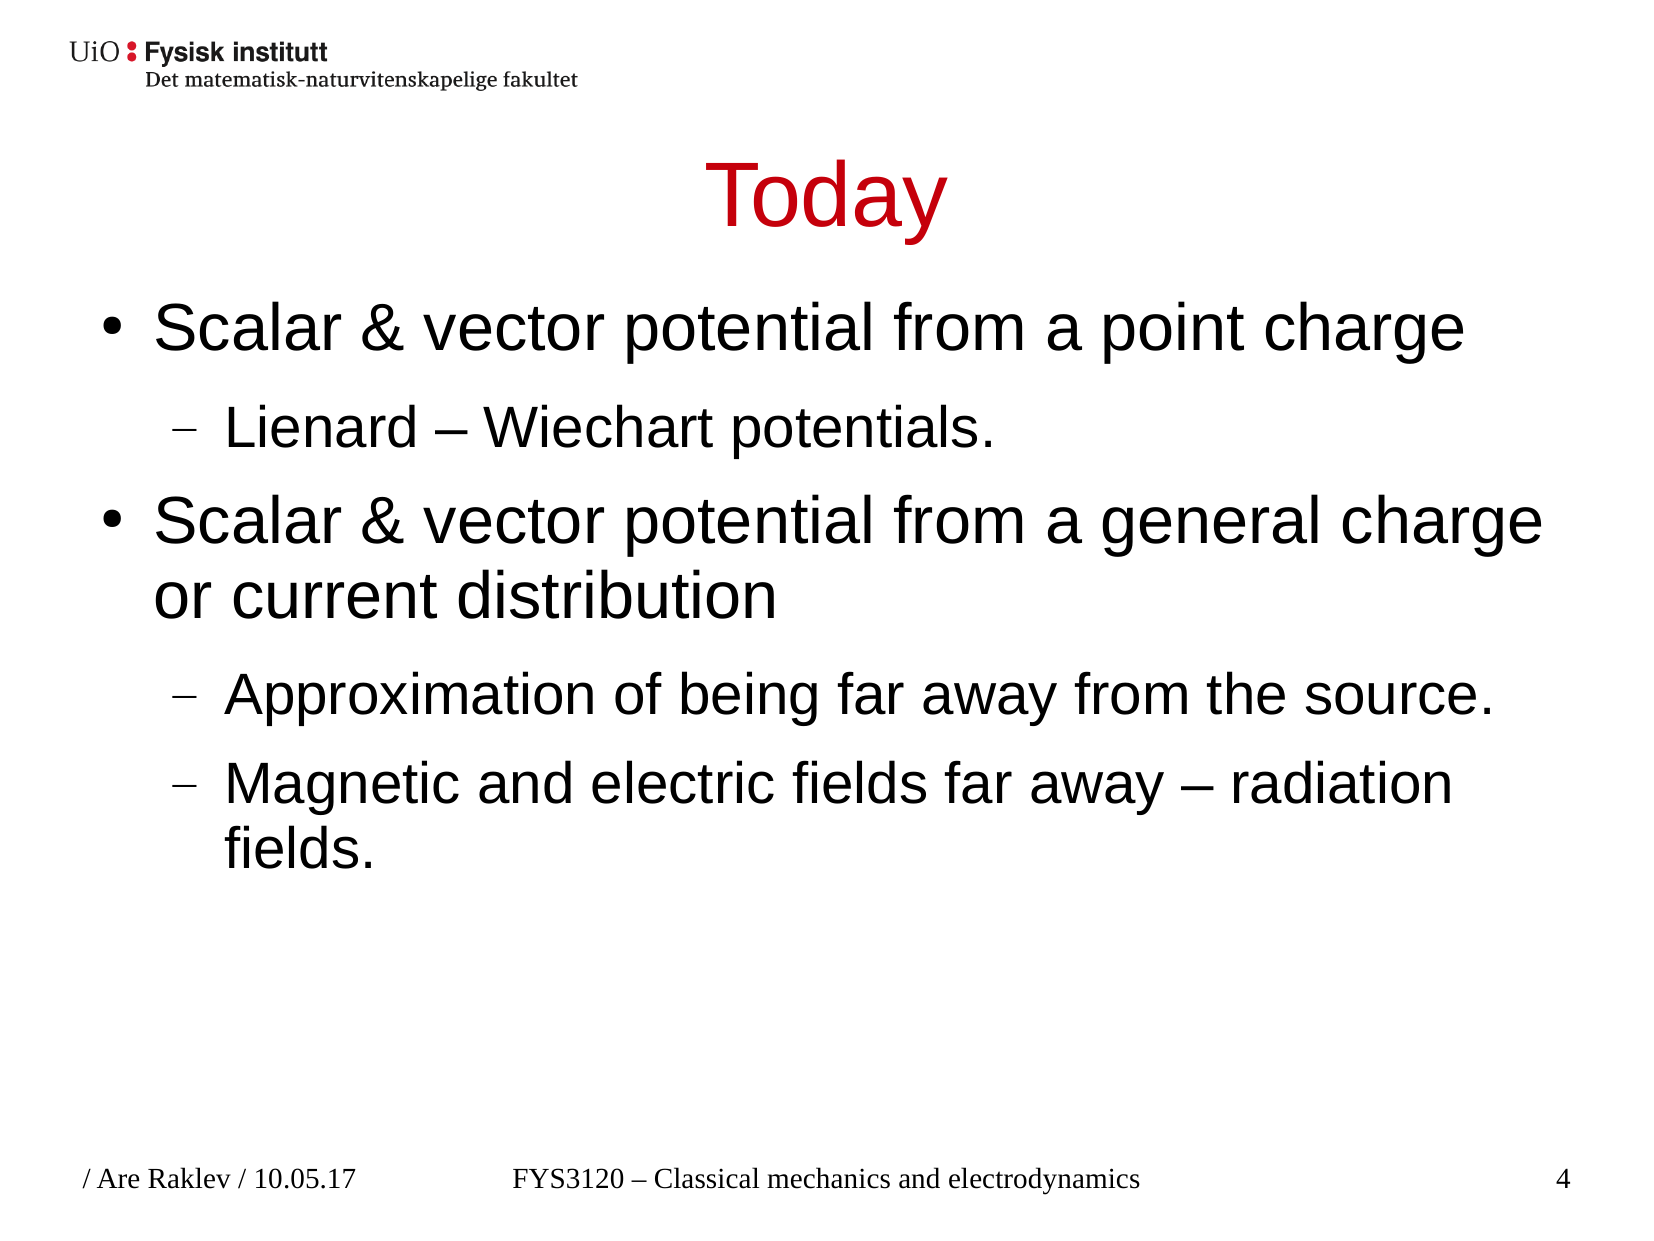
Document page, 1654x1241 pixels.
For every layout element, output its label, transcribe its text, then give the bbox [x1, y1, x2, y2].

title Today [82, 90, 1571, 290]
list Scalar & vector potential from a point charge Lienard – Wiechart potentials. Scalar & vector potential from a general charge or current distribution Approximation of being far away from the source. Magnetic and electric fields far away – radiation fields. [82, 290, 1571, 1146]
picture [68, 37, 581, 93]
